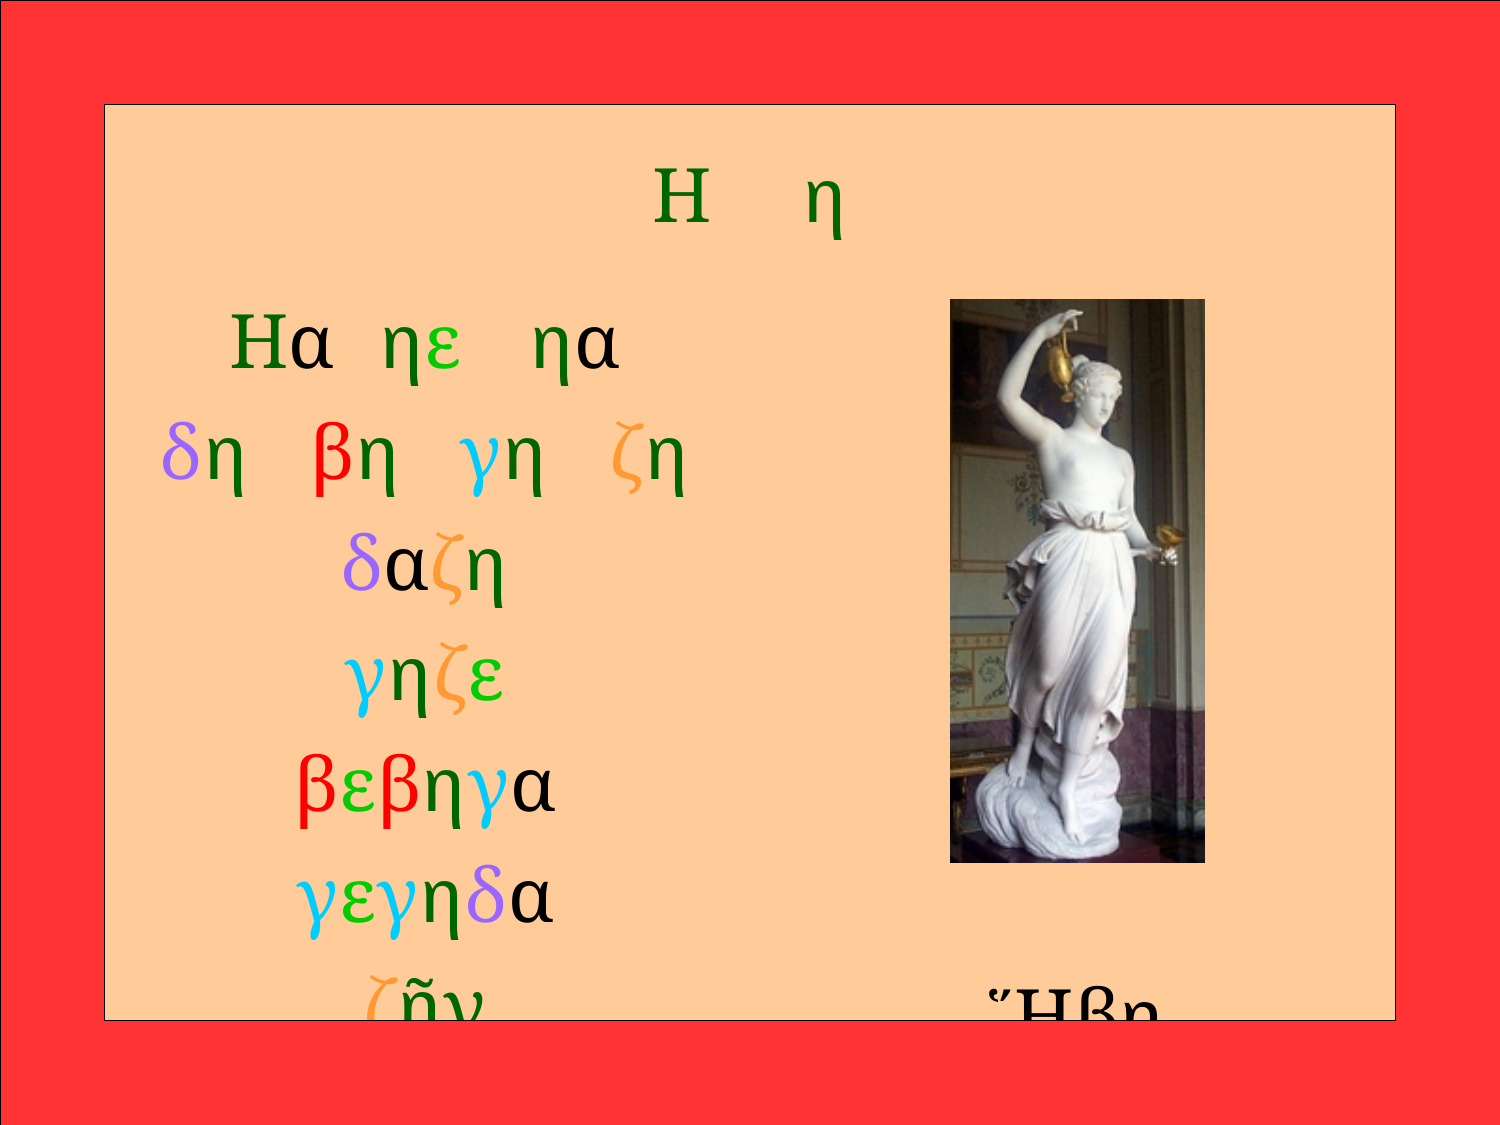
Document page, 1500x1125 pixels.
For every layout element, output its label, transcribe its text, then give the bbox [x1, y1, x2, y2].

picture [950, 299, 1205, 863]
list Ηα ηε ηα δη βη γη ζη δαζη γηζε βεβηγα γεγηδα ζῆν [112, 287, 738, 1020]
list ῞Ηβη [762, 324, 1388, 1020]
title Η η [112, 105, 1388, 288]
text_box [0, 0, 1500, 1125]
